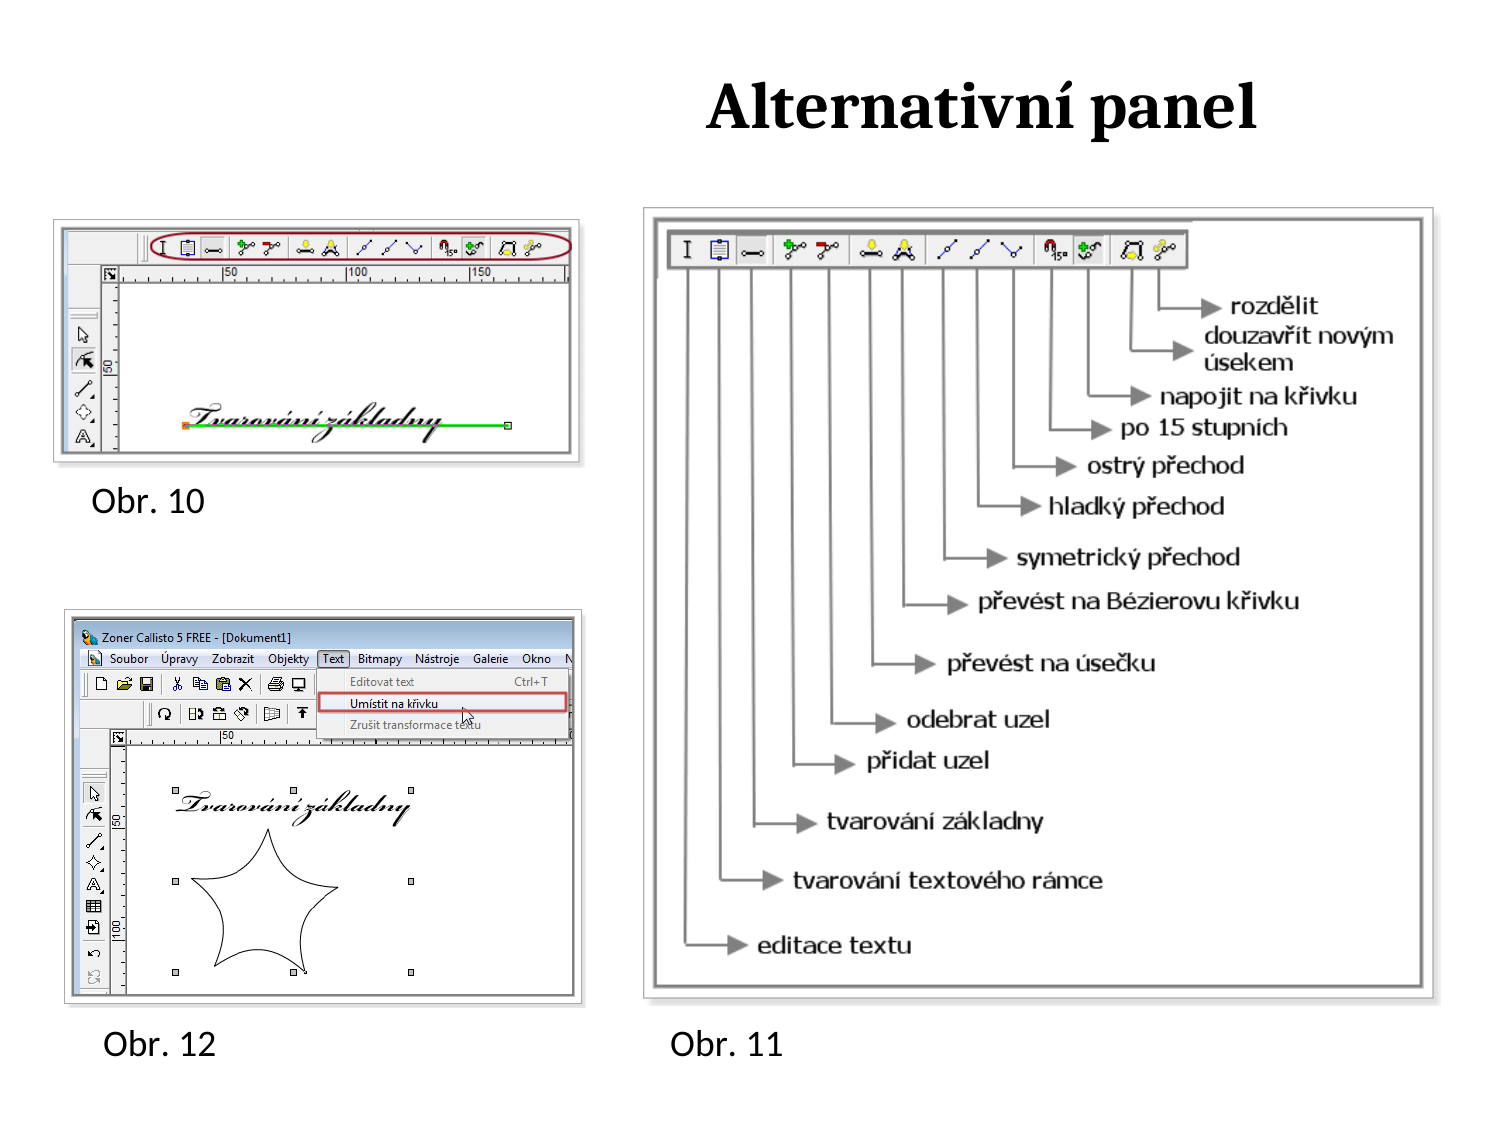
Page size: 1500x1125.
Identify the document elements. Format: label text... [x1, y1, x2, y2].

text_box Obr. 12 [88, 1011, 420, 1072]
picture [64, 609, 586, 1008]
text_box Alternativní panel [0, 54, 1500, 151]
picture [53, 219, 585, 468]
text_box Obr. 10 [76, 467, 502, 529]
text_box Obr. 11 [655, 1011, 810, 1072]
picture [643, 207, 1441, 1006]
